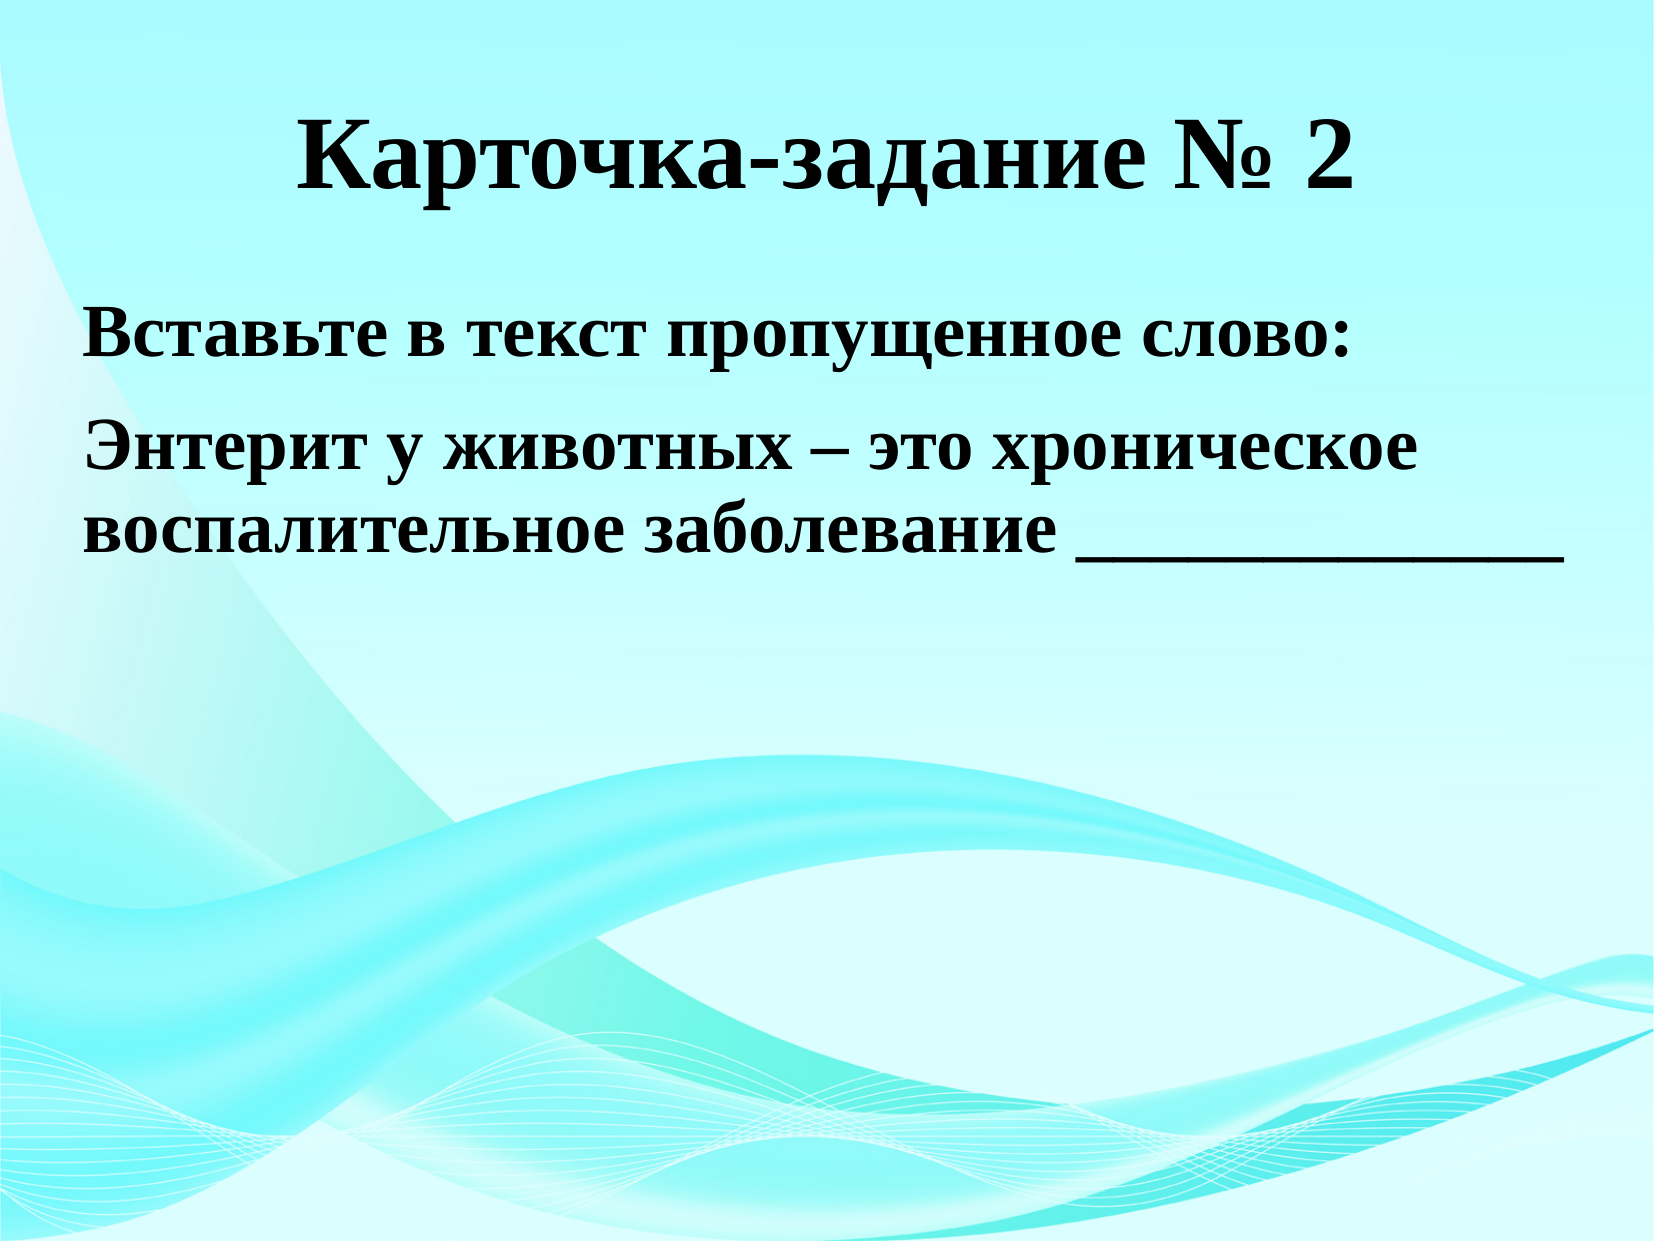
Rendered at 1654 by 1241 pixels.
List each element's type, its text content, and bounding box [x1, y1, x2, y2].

list Вставьте в текст пропущенное слово: Энтерит у животных – это хроническое воспалительное заболевание _____________ [82, 290, 1571, 1109]
title Карточка-задание № 2 [82, 49, 1571, 257]
picture [0, 0, 1654, 1241]
